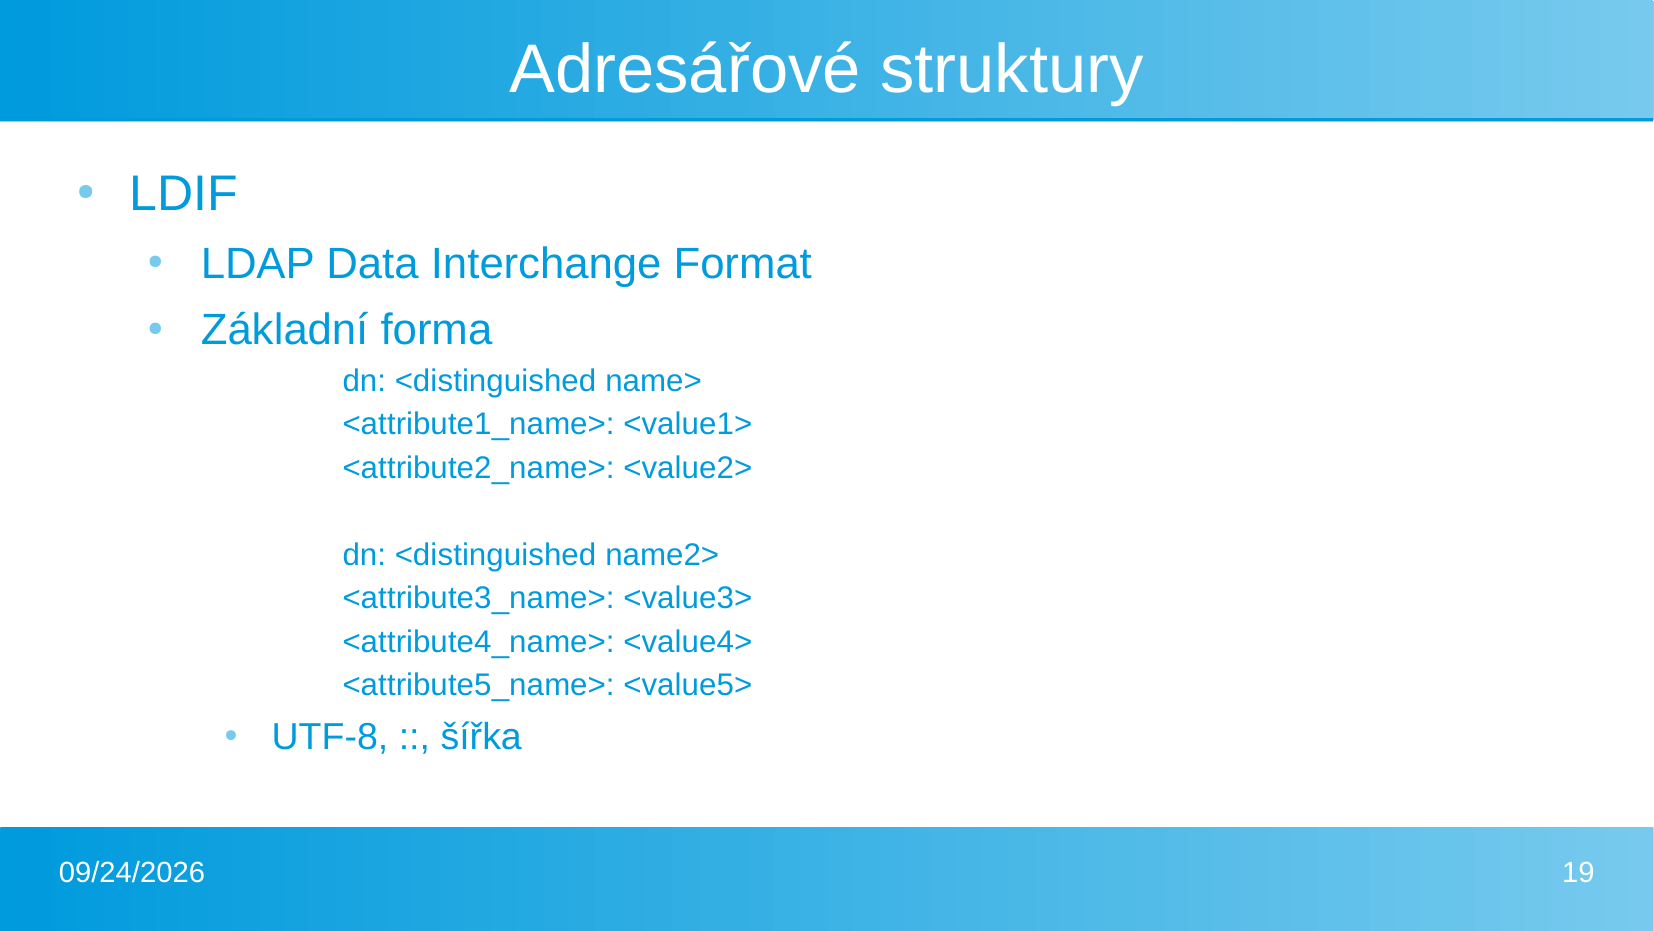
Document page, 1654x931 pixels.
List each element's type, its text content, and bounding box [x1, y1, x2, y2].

title Adresářové struktury [59, 29, 1595, 108]
list LDIF LDAP Data Interchange Format Základní forma dn: <distinguished name> <attribute1_name>: <value1> <attribute2_name>: <value2> dn: <distinguished name2> <attribute3_name>: <value3> <attribute4_name>: <value4> <attribute5_name>: <value5> UTF-8, ::, šířka [59, 165, 1595, 756]
